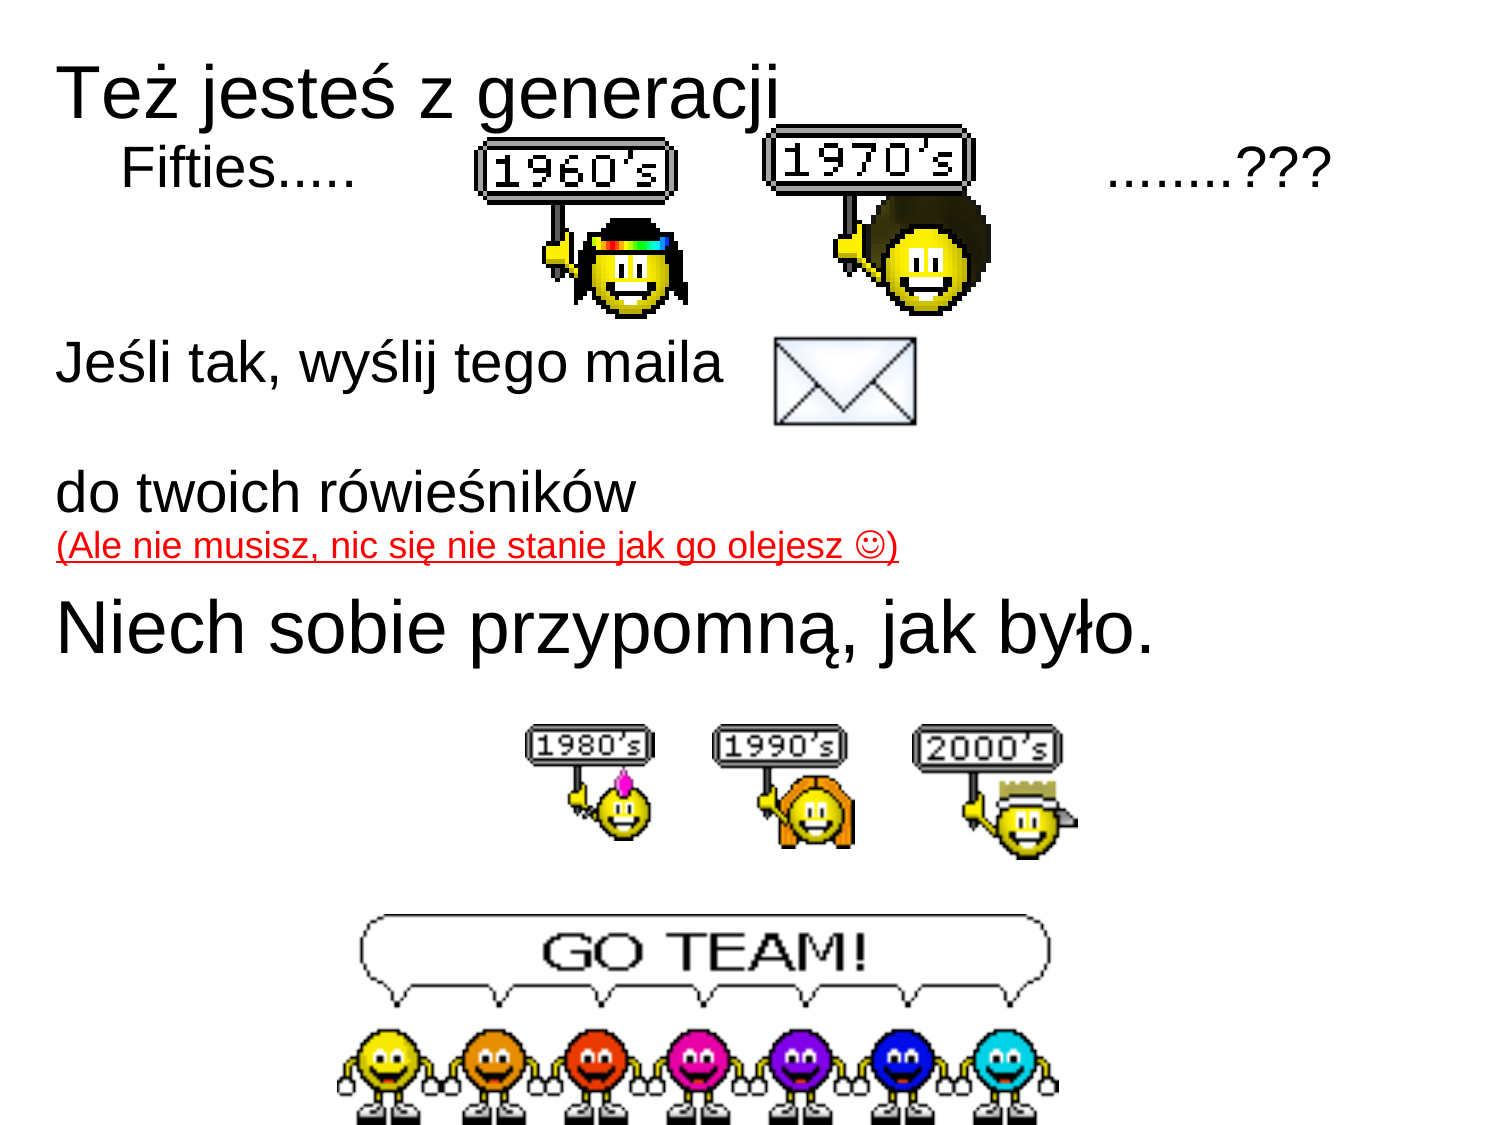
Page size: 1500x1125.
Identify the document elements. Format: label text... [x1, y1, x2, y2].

picture [525, 724, 655, 841]
picture [762, 124, 991, 316]
picture [912, 724, 1078, 860]
list Też jesteś z generacji Fifties..... ........??? Jeśli tak, wyślij tego maila do twoich rówieśników (Ale nie musisz, nic się nie stanie jak go olejesz ) Niech sobie przypomną, jak było. [41, 42, 1471, 1095]
picture [337, 914, 1059, 1125]
picture [474, 137, 688, 319]
picture [737, 324, 956, 441]
picture [712, 724, 855, 849]
